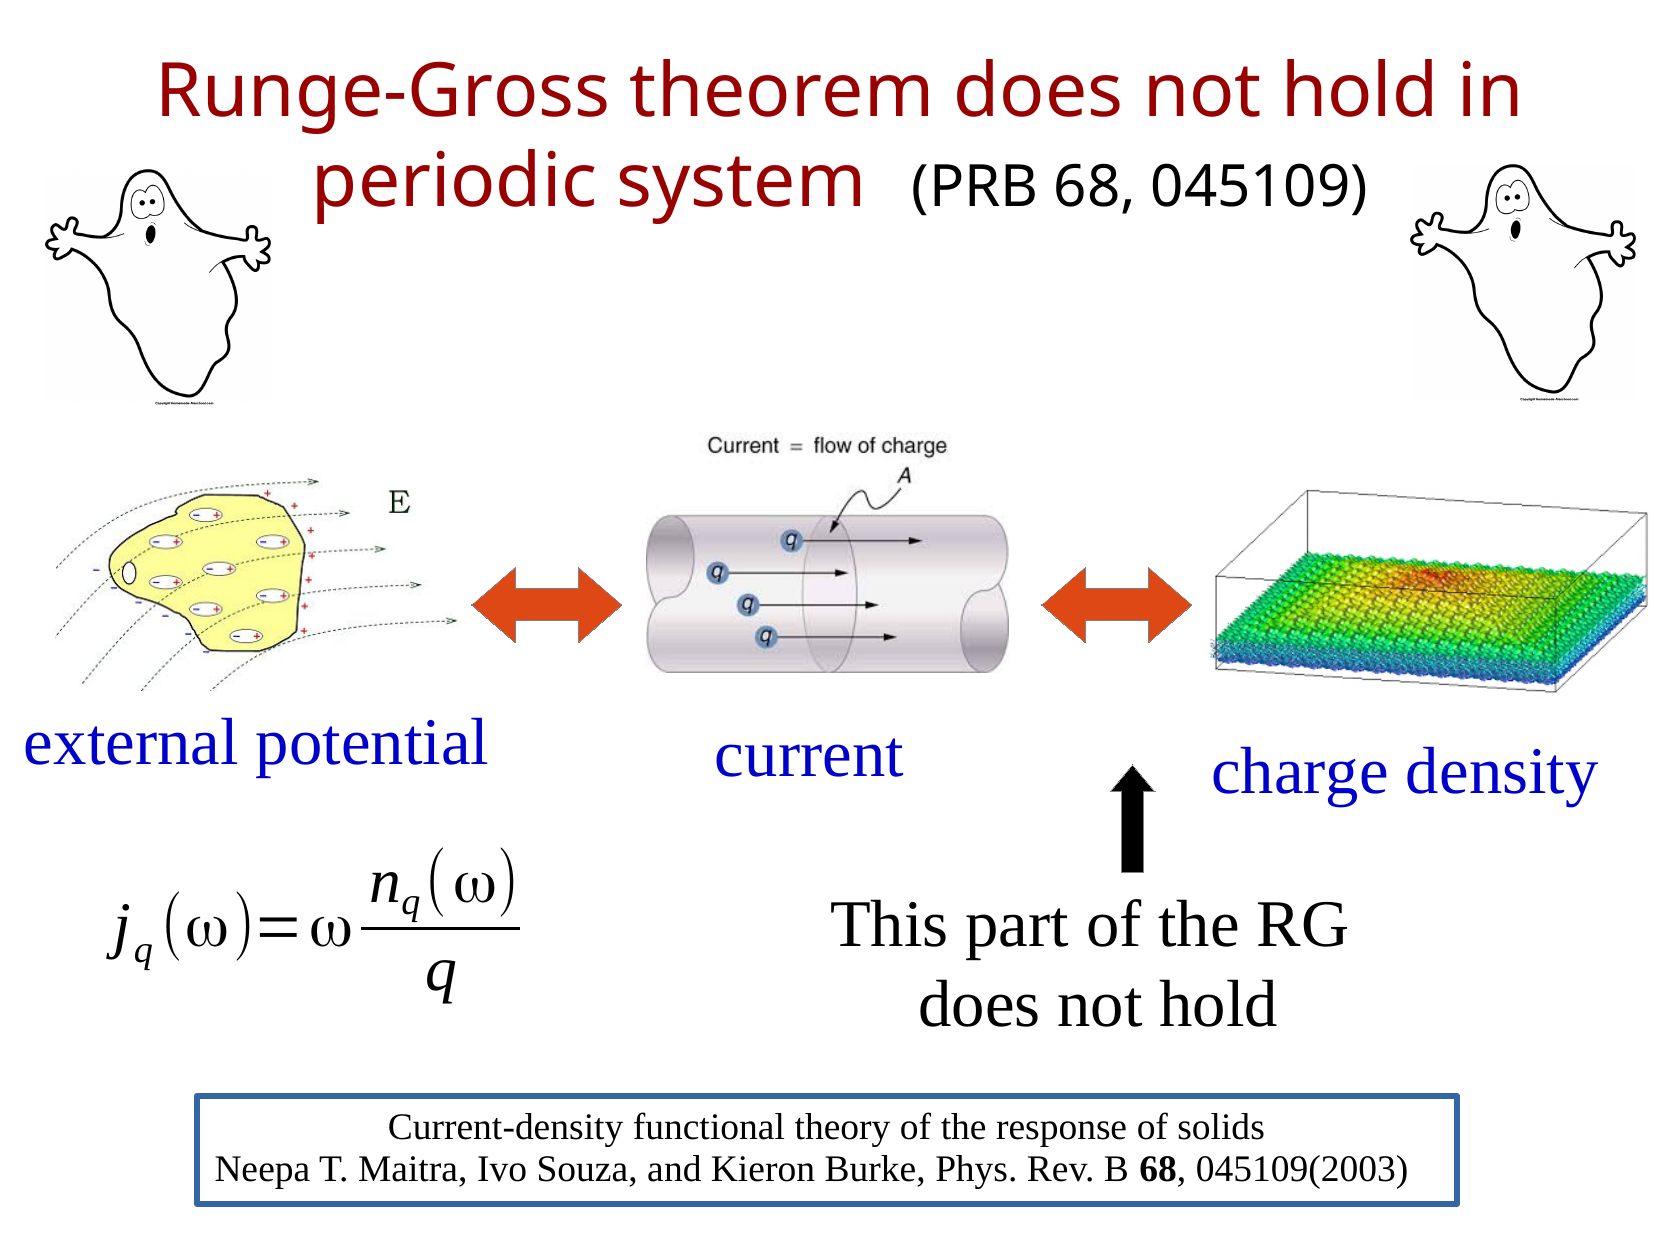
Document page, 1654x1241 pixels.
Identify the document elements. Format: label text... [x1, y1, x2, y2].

text_box [1041, 567, 1192, 643]
picture [55, 465, 462, 691]
text_box Current-density functional theory of the response of solids Neepa T. Maitra, Ivo Souza, and Kieron Burke, Phys. Rev. B 68, 045109(2003) [196, 1095, 1457, 1204]
text_box This part of the RG does not hold [815, 872, 1366, 1048]
text_box [1110, 764, 1156, 873]
chart [90, 843, 541, 1006]
picture [45, 169, 271, 406]
text_box external potential [0, 690, 532, 786]
picture [1410, 164, 1636, 401]
text_box charge density [1130, 720, 1654, 815]
text_box [471, 567, 622, 643]
text_box Runge-Gross theorem does not hold in periodic system (PRB 68, 045109) [60, 33, 1621, 345]
text_box current [535, 702, 1085, 798]
picture [646, 432, 1009, 673]
picture [1202, 479, 1653, 705]
